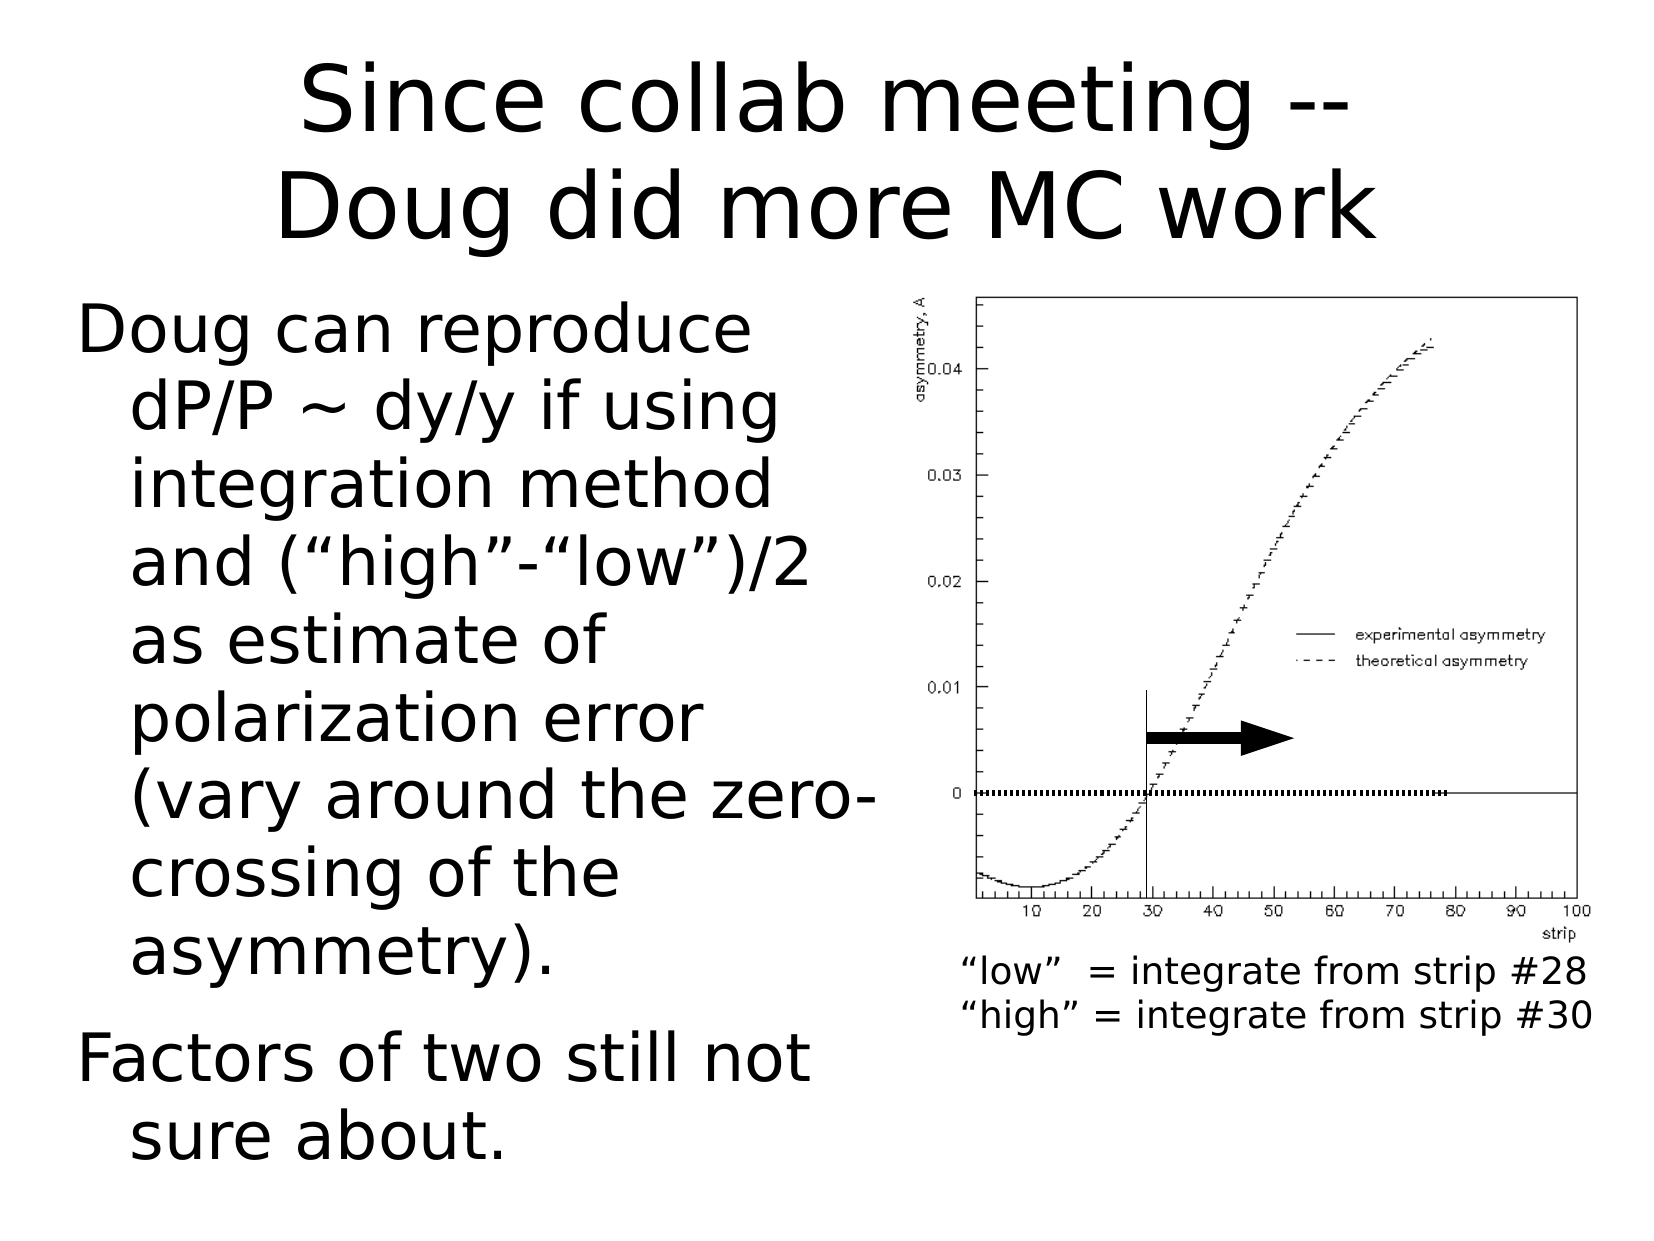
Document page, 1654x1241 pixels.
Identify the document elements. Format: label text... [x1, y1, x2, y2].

list Doug can reproduce dP/P ~ dy/y if using integration method and (“high”-“low”)/2 as estimate of polarization error (vary around the zero-crossing of the asymmetry). Factors of two still not sure about. [59, 290, 892, 1176]
picture [902, 291, 1595, 945]
title Since collab meeting -- Doug did more MC work [82, 45, 1571, 261]
text_box “low” = integrate from strip #28 “high” = integrate from strip #30 [944, 942, 1632, 1045]
